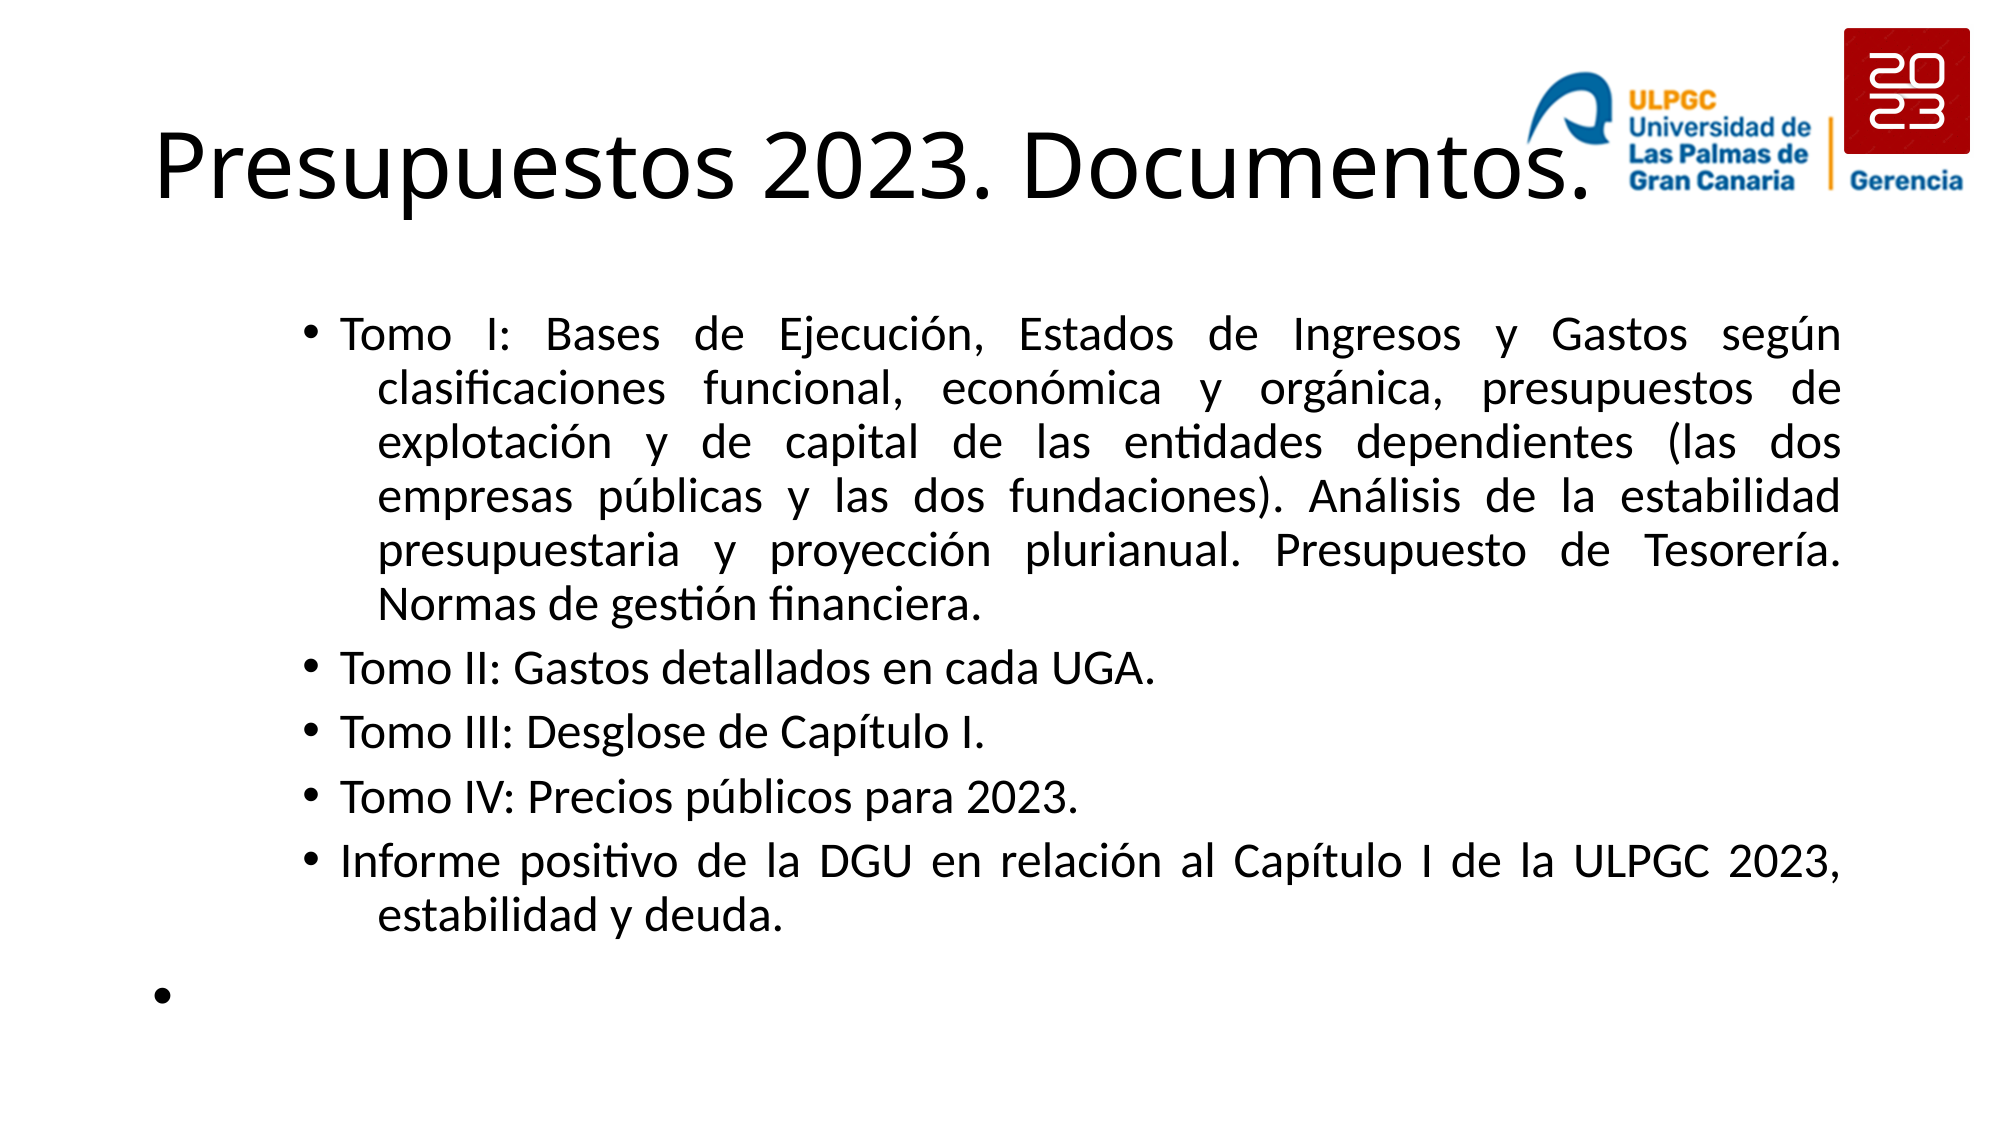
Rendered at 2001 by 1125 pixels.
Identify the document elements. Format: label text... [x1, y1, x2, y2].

list Tomo I: Bases de Ejecución, Estados de Ingresos y Gastos según clasificaciones funcional, económica y orgánica, presupuestos de explotación y de capital de las entidades dependientes (las dos empresas públicas y las dos fundaciones). Análisis de la estabilidad presupuestaria y proyección plurianual. Presupuesto de Tesorería. Normas de gestión financiera. Tomo II: Gastos detallados en cada UGA. Tomo III: Desglose de Capítulo I. Tomo IV: Precios públicos para 2023. Informe positivo de la DGU en relación al Capítulo I de la ULPGC 2023, estabilidad y deuda. [137, 299, 1863, 1014]
title Presupuestos 2023. Documentos. [137, 59, 1863, 278]
picture [1493, 24, 2000, 232]
